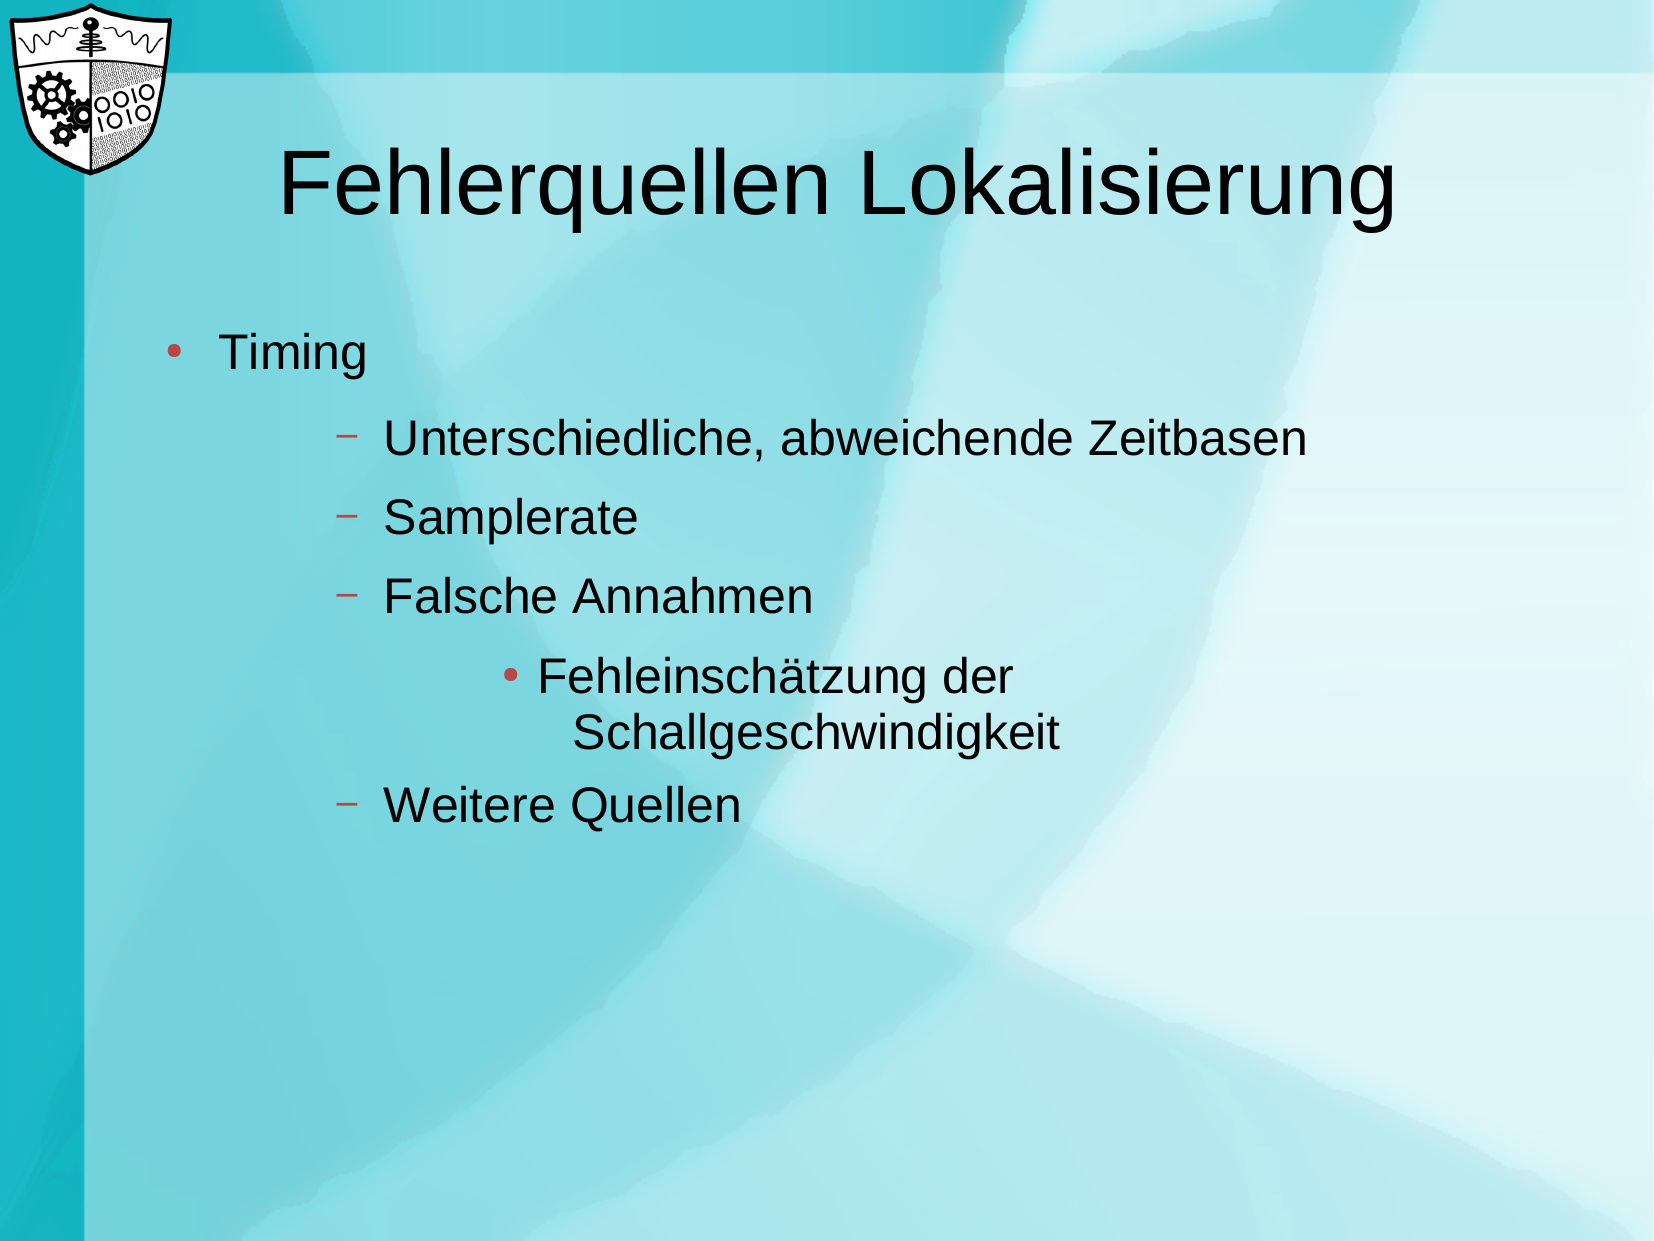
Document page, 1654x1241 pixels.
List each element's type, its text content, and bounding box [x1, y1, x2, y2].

title Fehlerquellen Lokalisierung [94, 78, 1583, 287]
picture [0, 0, 1654, 1241]
list Timing Unterschiedliche, abweichende Zeitbasen Samplerate Falsche Annahmen Fehleinschätzung der Schallgeschwindigkeit Weitere Quellen [147, 324, 1512, 1162]
